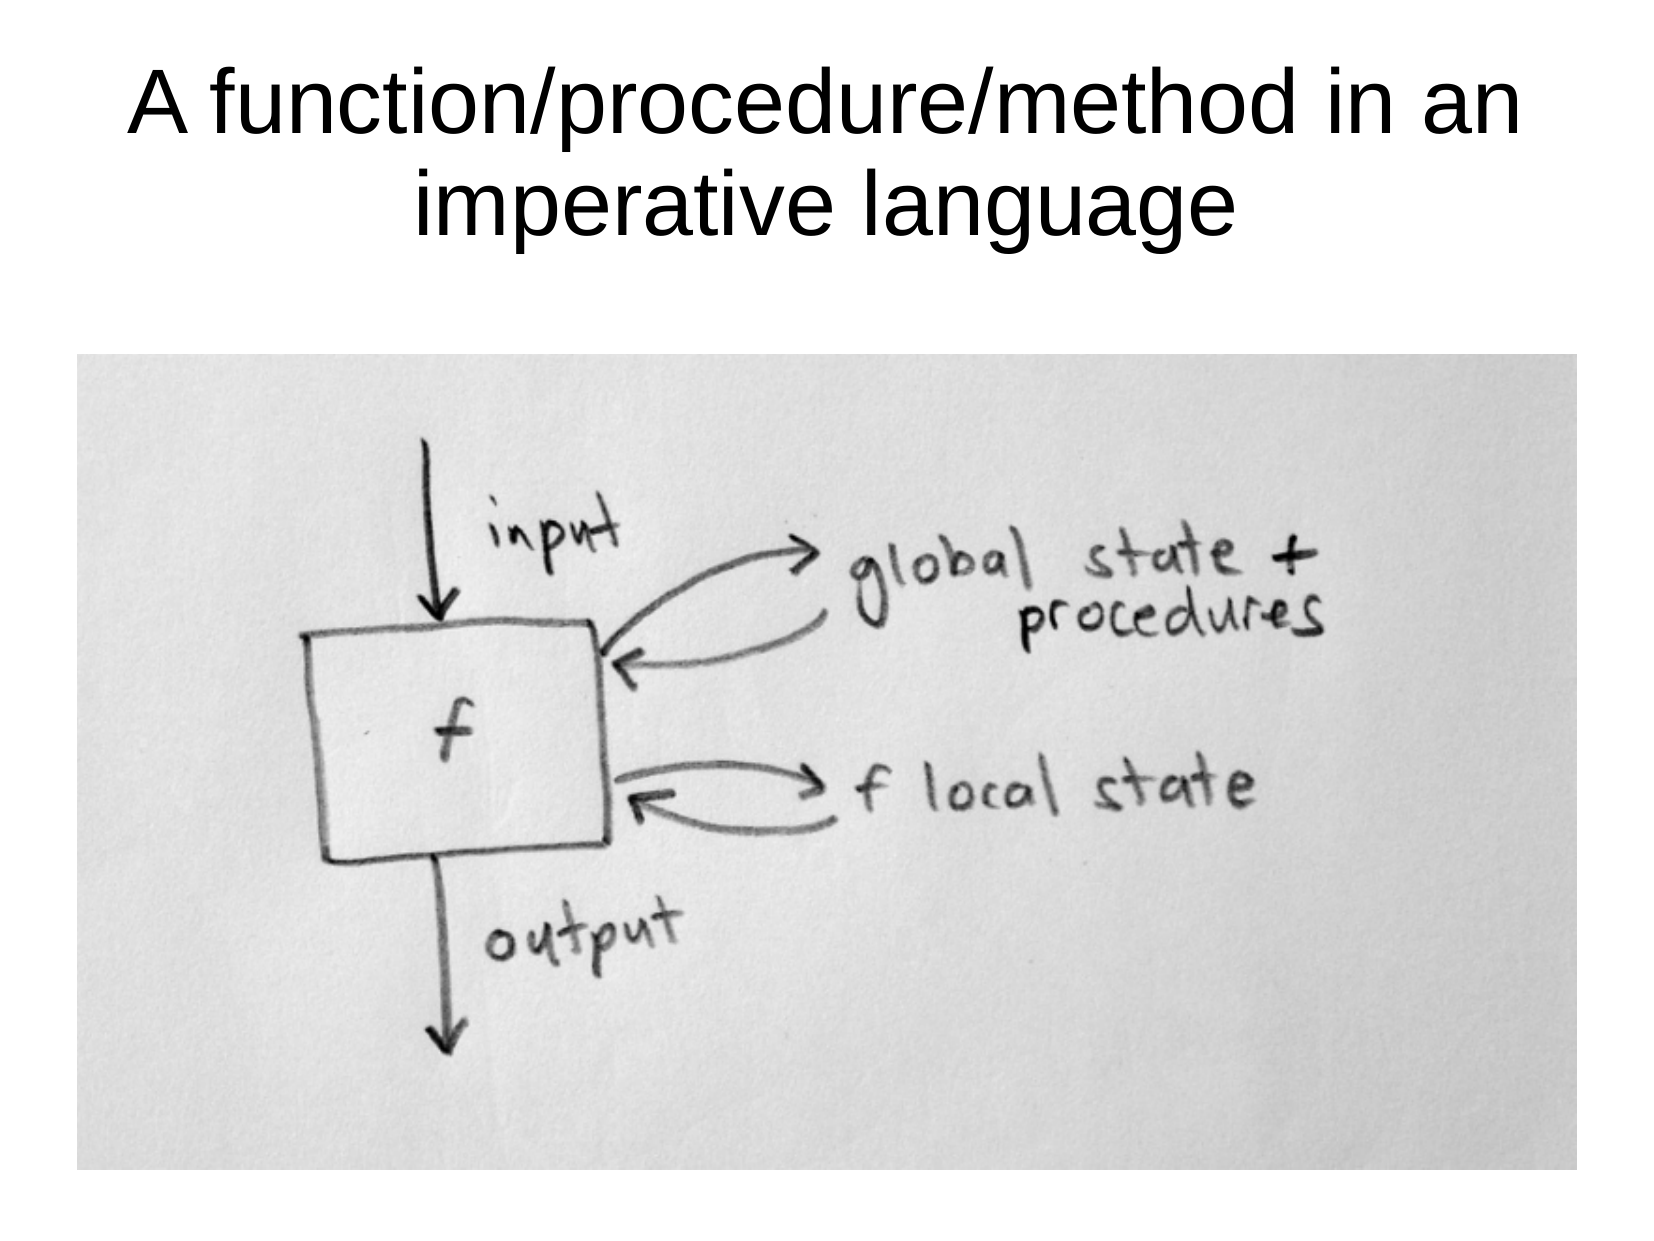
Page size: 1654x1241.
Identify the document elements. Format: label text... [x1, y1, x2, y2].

title A function/procedure/method in an imperative language [82, 49, 1571, 257]
picture [77, 354, 1577, 1170]
